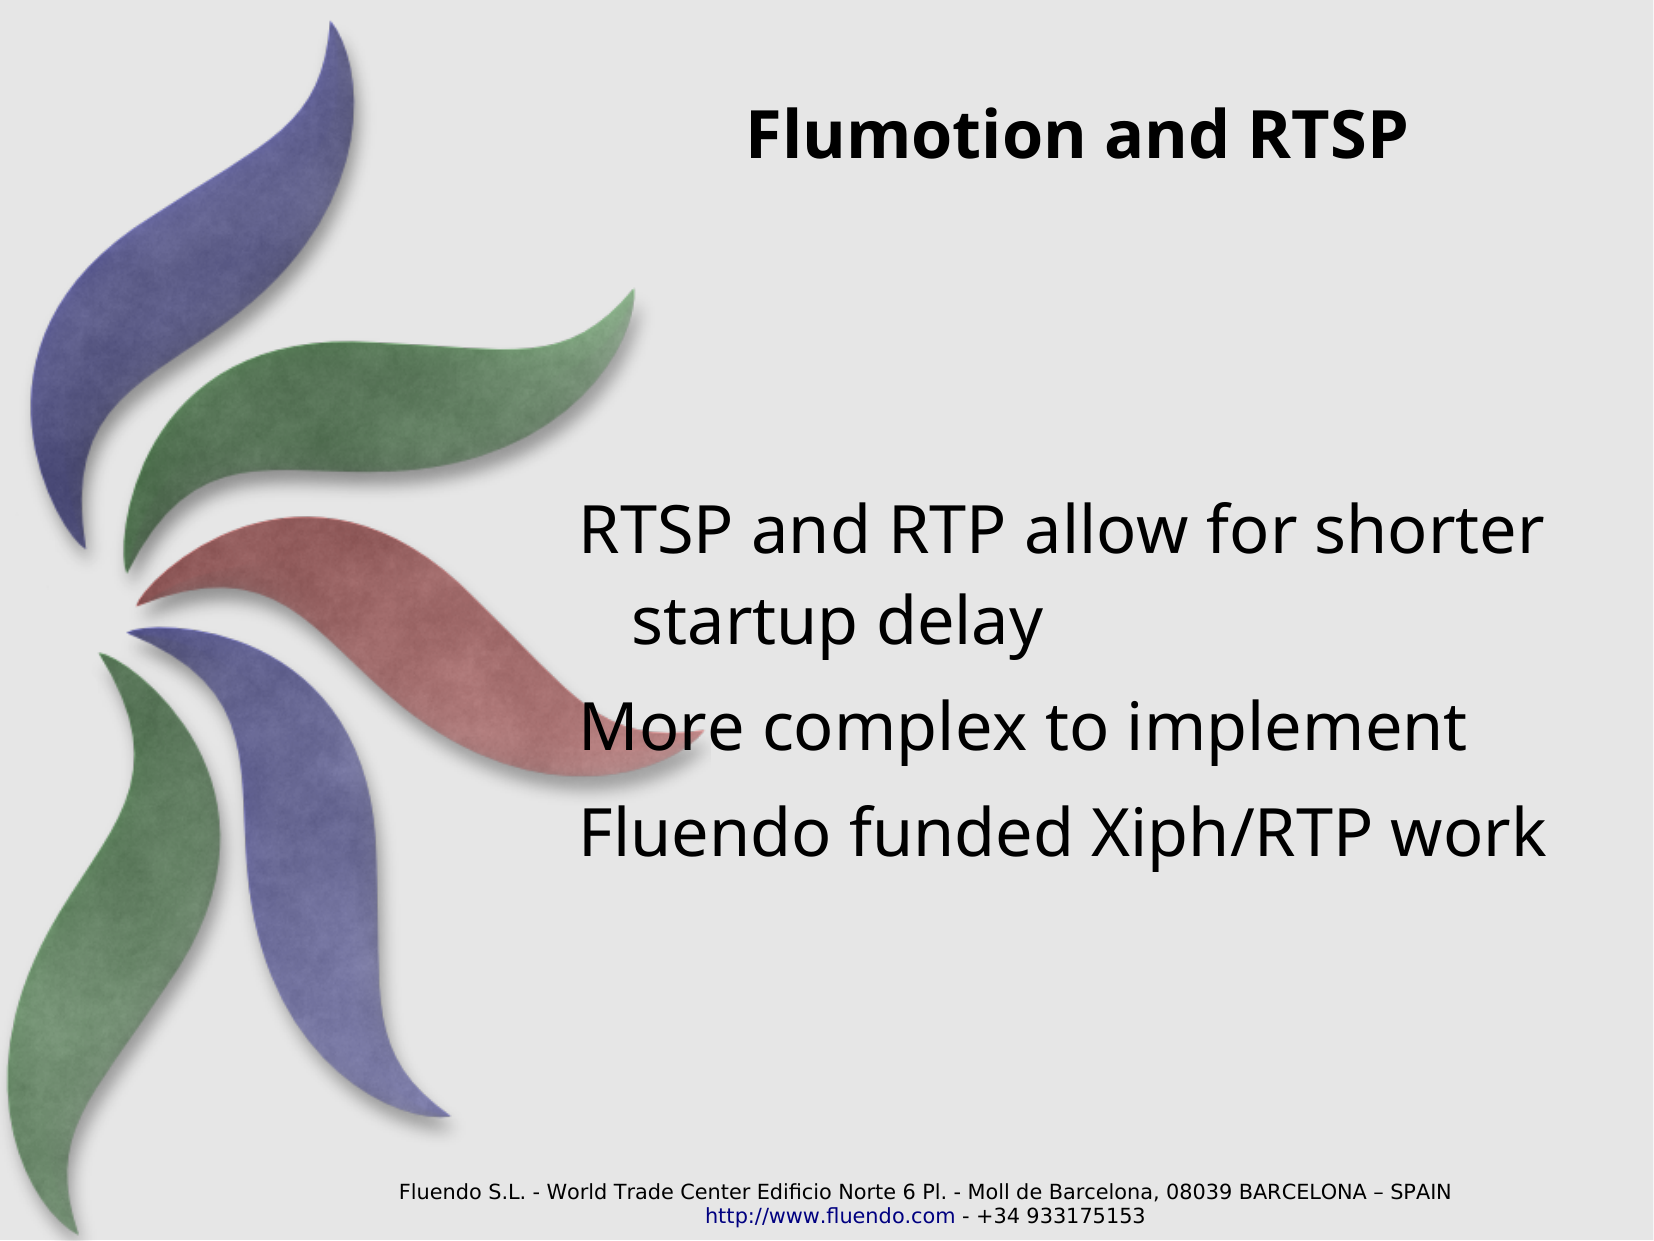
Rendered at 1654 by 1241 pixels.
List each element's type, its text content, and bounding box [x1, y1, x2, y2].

title Flumotion and RTSP [560, 58, 1595, 207]
picture [0, 0, 711, 1241]
list RTSP and RTP allow for shorter startup delay More complex to implement Fluendo funded Xiph/RTP work [560, 236, 1595, 1123]
